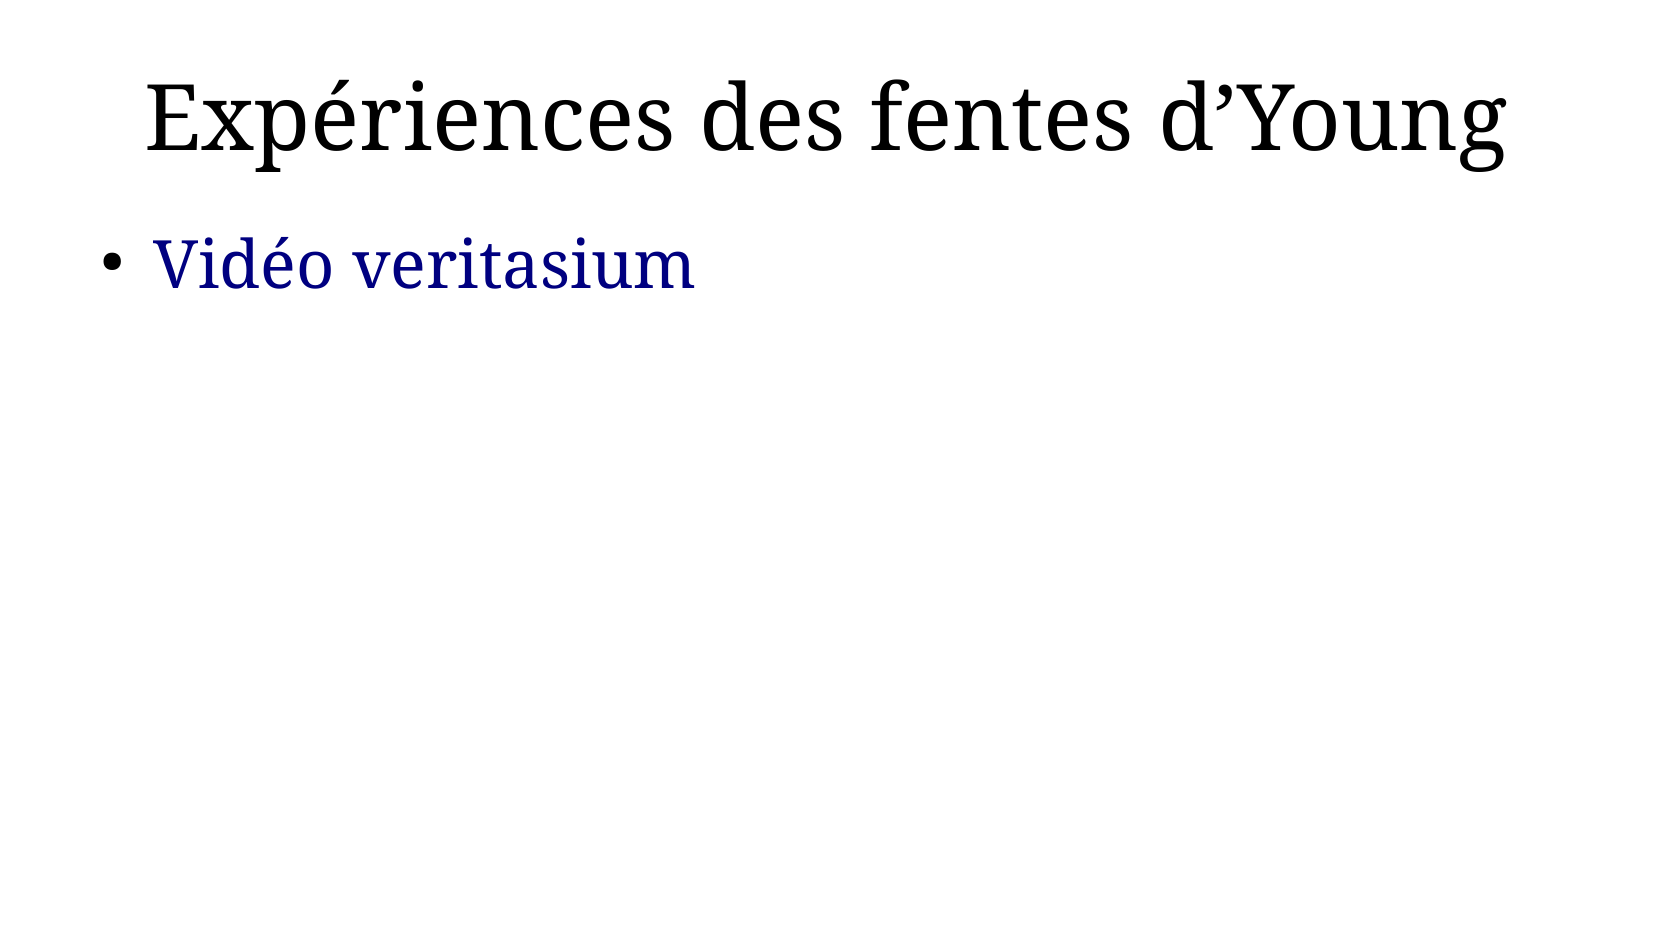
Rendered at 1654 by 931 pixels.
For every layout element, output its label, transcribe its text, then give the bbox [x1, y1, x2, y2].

title Expériences des fentes d’Young [82, 37, 1571, 193]
list Vidéo veritasium [82, 217, 1571, 758]
